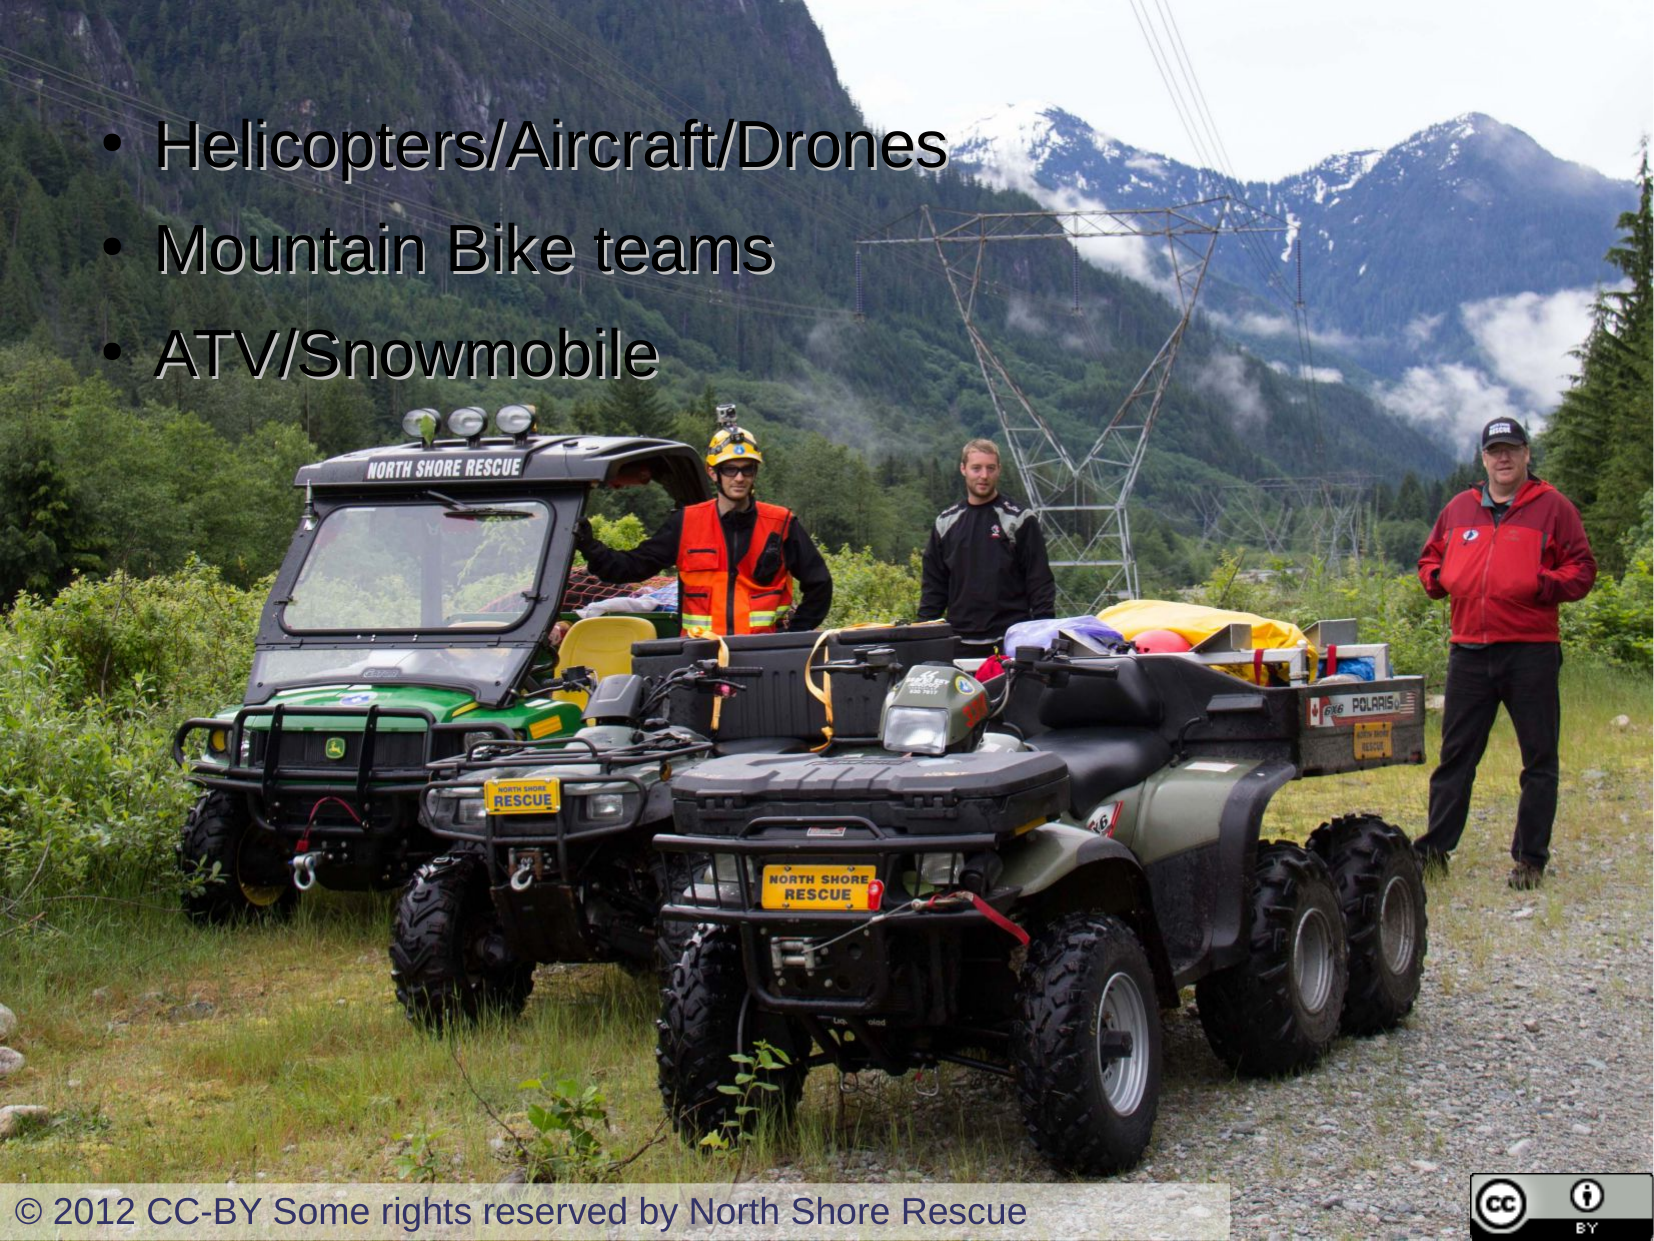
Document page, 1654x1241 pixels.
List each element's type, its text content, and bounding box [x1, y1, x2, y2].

text_box © 2012 CC-BY Some rights reserved by North Shore Rescue [0, 1183, 1230, 1241]
picture [0, 0, 1654, 1241]
list Helicopters/Aircraft/Drones Mountain Bike teams ATV/Snowmobile [82, 107, 1571, 827]
